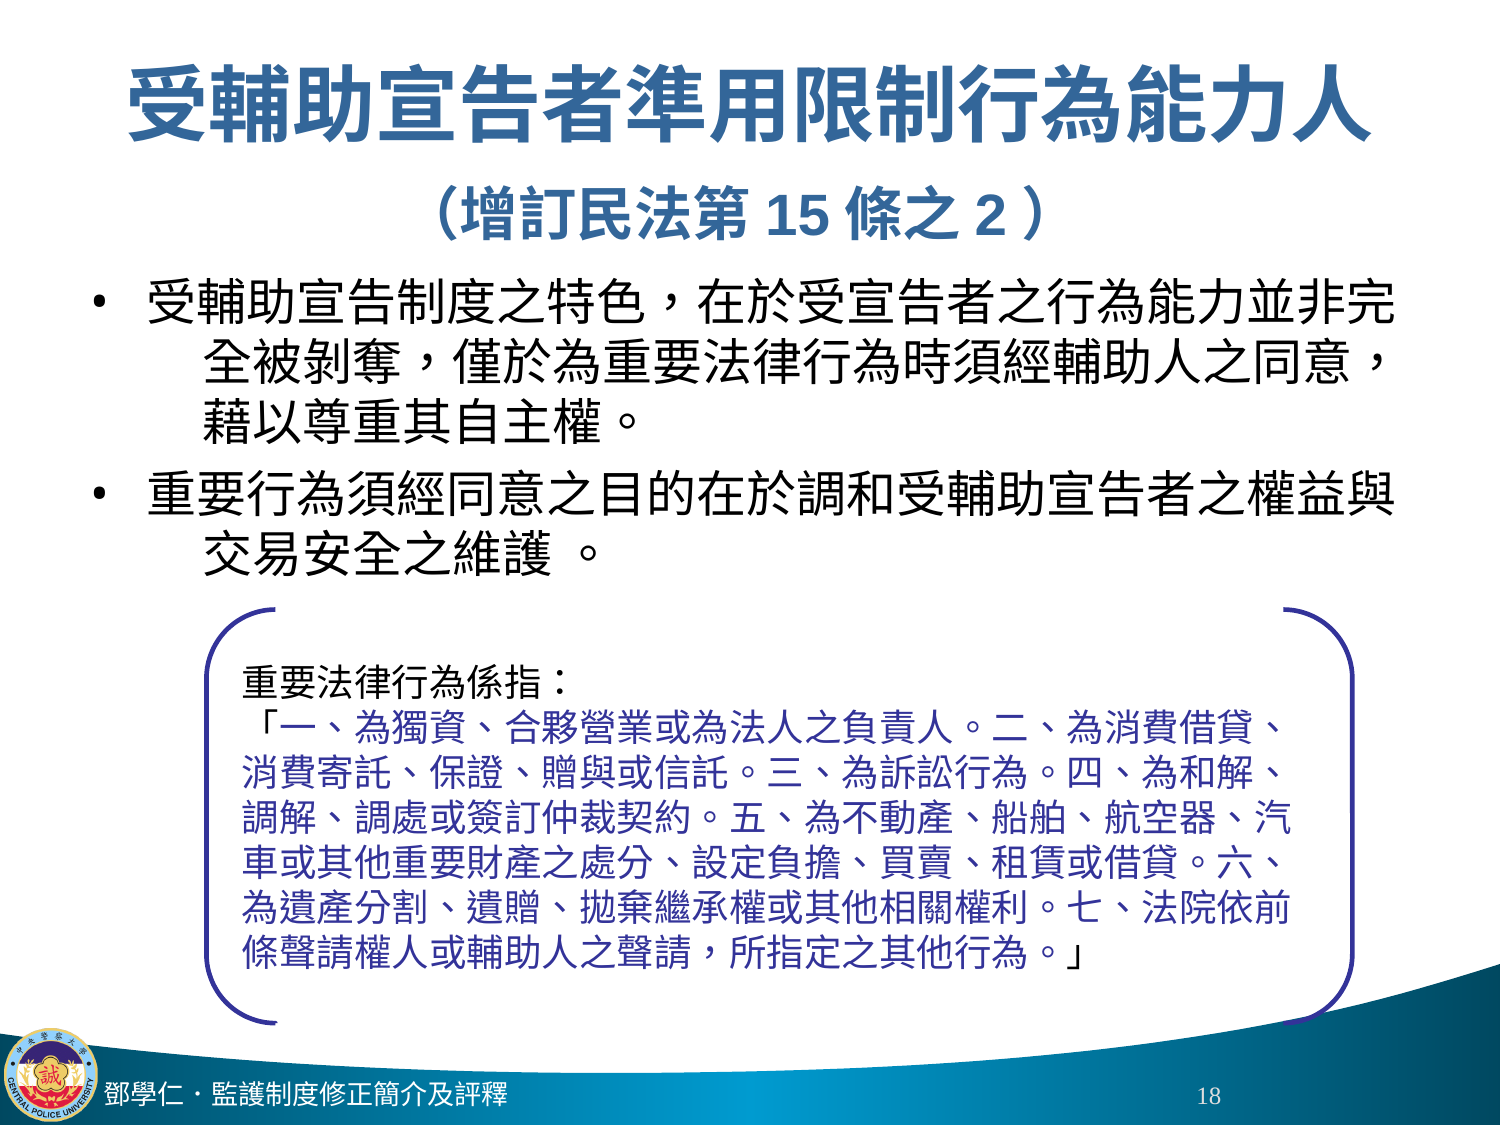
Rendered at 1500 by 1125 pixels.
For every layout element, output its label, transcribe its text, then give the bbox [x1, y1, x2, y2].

title 受輔助宣告者準用限制行為能力人（增訂民法第15條之2） [75, 45, 1426, 233]
text_box [1181, 1046, 1500, 1125]
picture [1284, 1019, 1309, 1025]
list 受輔助宣告制度之特色，在於受宣告者之行為能力並非完全被剝奪，僅於為重要法律行為時須經輔助人之同意，藉以尊重其自主權。 重要行為須經同意之目的在於調和受輔助宣告者之權益與交易安全之維護 。 [75, 262, 1426, 1005]
text_box 重要法律行為係指： 「一、為獨資、合夥營業或為法人之負責人。二、為消費借貸、 消費寄託、保證、贈與或信託。三、為訴訟行為。四、為和解、 調解、調處或簽訂仲裁契約。五、為不動產、船舶、航空器、汽 車或其他重要財產之處分、設定負擔、買賣、租賃或借貸。六、 為遺產分割、遺贈、拋棄繼承權或其他相關權利。七、法院依前 條聲請權人或輔助人之聲請，所指定之其他行為。」 [206, 609, 1353, 1024]
picture [1310, 1014, 1319, 1019]
